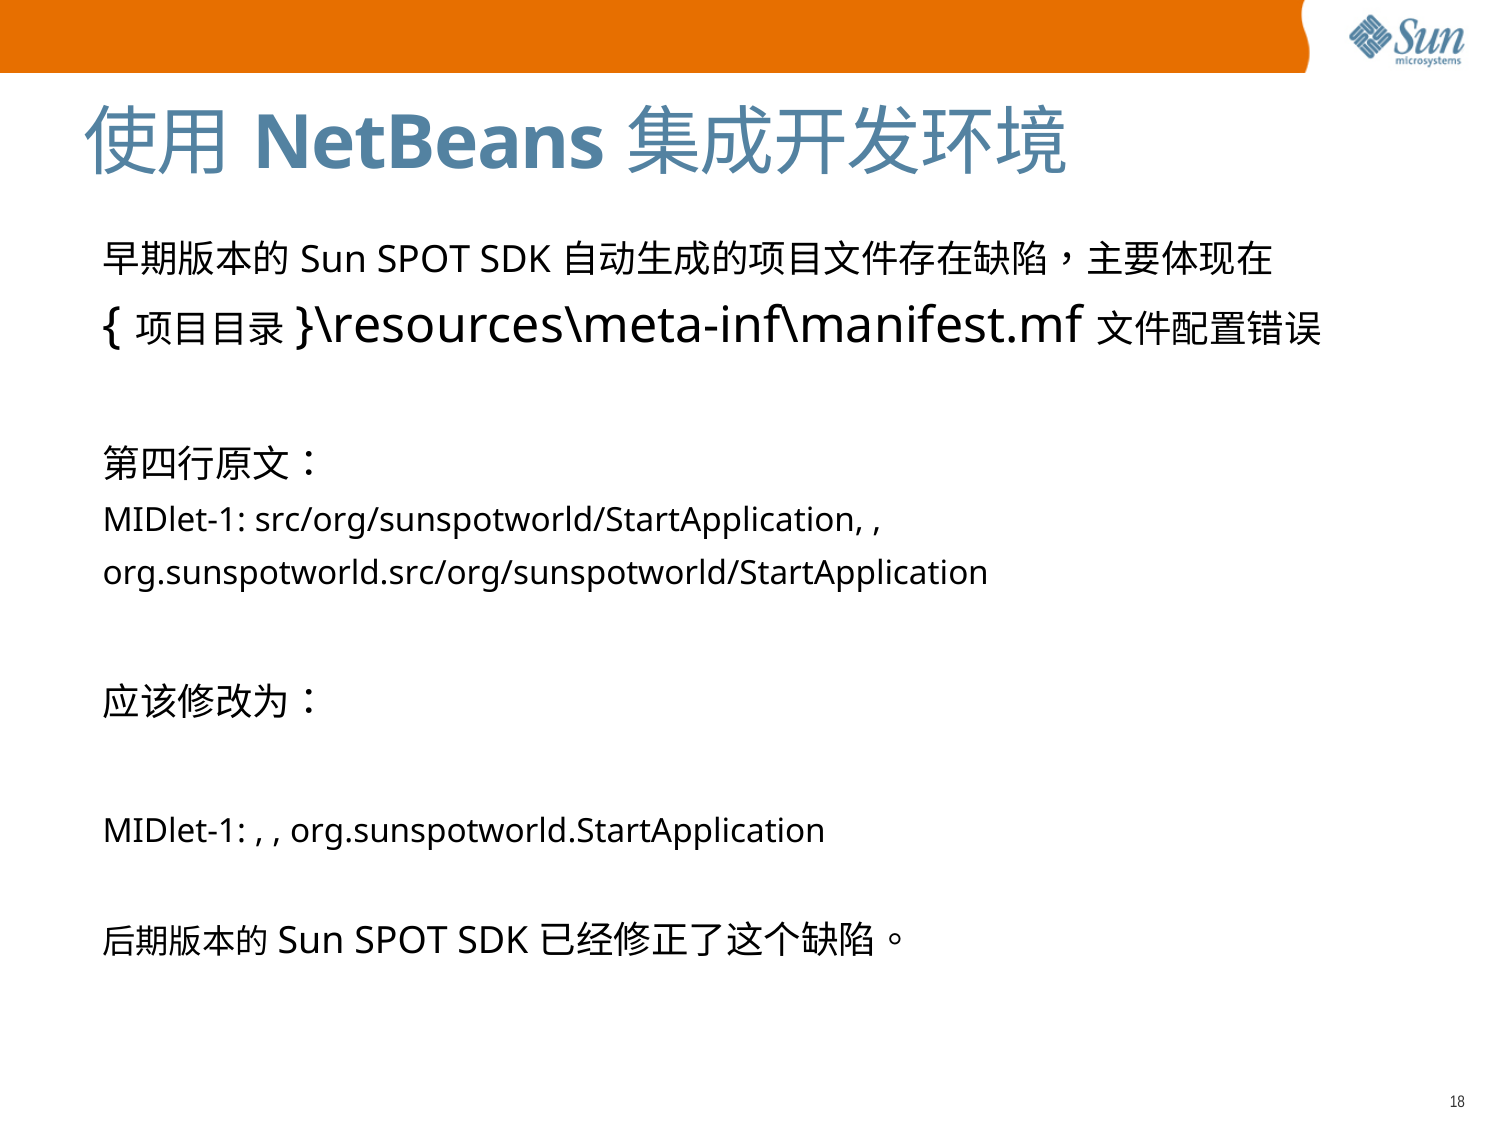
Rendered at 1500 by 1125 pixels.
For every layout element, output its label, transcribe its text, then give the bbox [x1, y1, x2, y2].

picture [0, 0, 1500, 73]
title 使用NetBeans集成开发环境 [83, 94, 1446, 199]
text_box 早期版本的Sun SPOT SDK自动生成的项目文件存在缺陷，主要体现在 {项目目录}\resources\meta-inf\manifest.mf文件配置错误 第四行原文： MIDlet-1: src/org/sunspotworld/StartApplication, , org.sunspotworld.src/org/sunspotworld/StartApplication 应该修改为： MIDlet-1: , , org.sunspotworld.StartApplication 后期版本的Sun SPOT SDK已经修正了这个缺陷。 [102, 237, 1334, 893]
